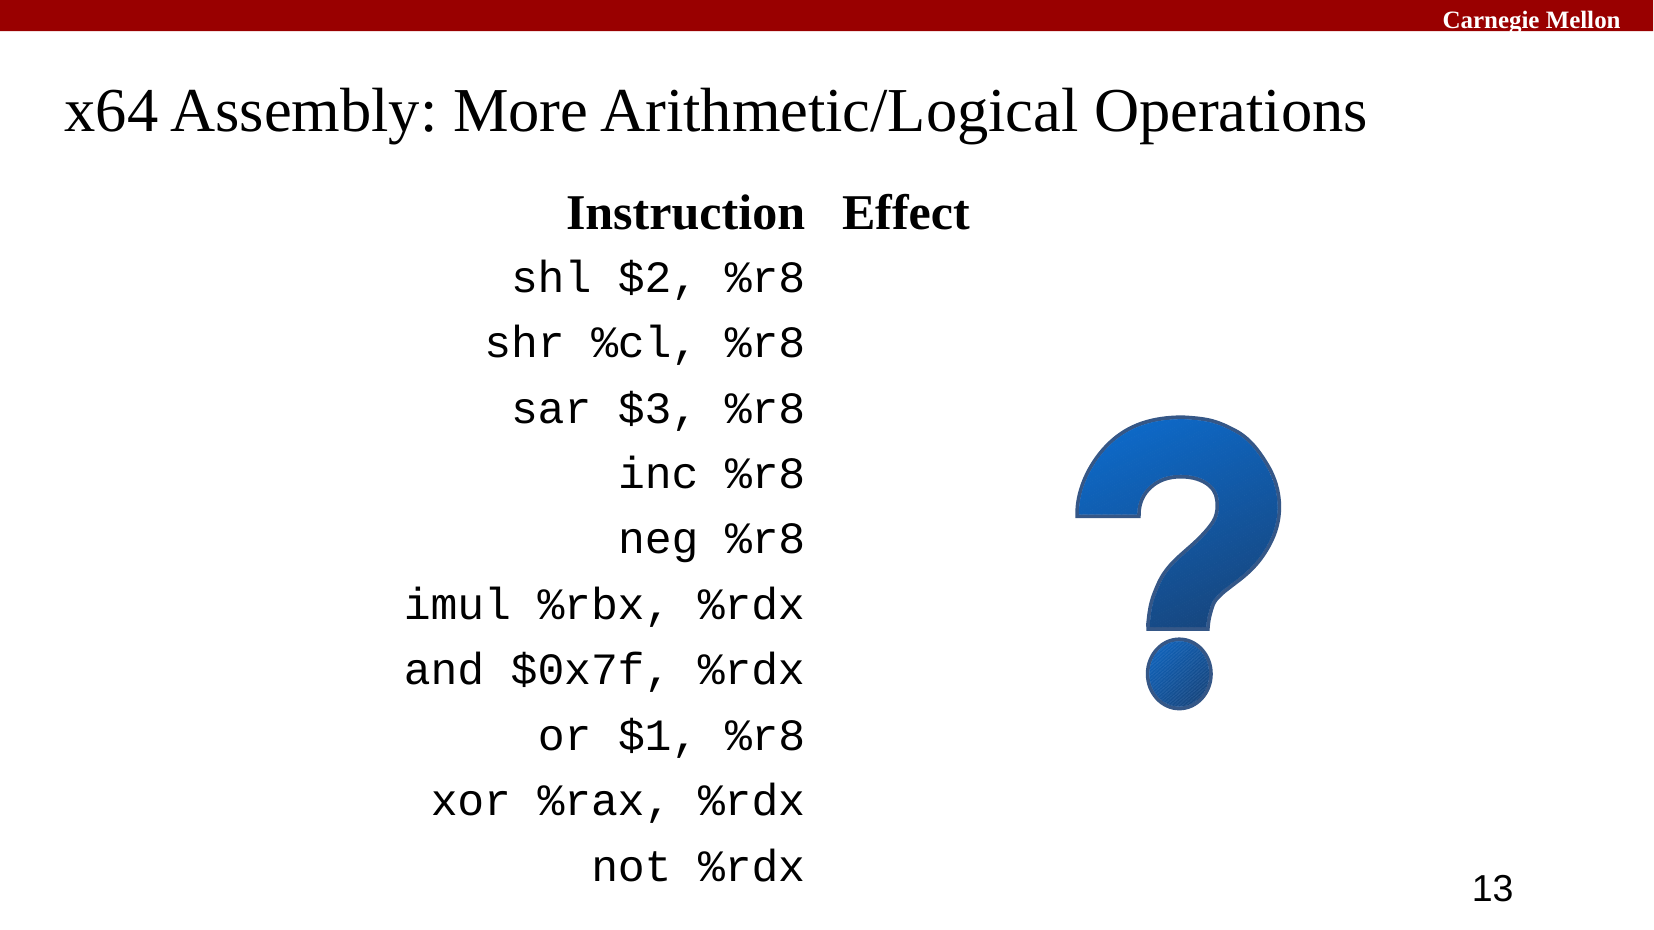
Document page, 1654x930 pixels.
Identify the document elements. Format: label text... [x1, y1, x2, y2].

title x64 Assembly: More Arithmetic/Logical Operations [64, 58, 1576, 163]
list Effect [842, 184, 1576, 256]
picture [992, 359, 1381, 767]
list Instruction [71, 184, 806, 255]
list shl $2, %r8 shr %cl, %r8 sar $3, %r8 inc %r8 neg %r8 imul %rbx, %rdx and $0x7f, %rdx or $1, %r8 xor %rax, %rdx not %rdx [71, 255, 806, 901]
